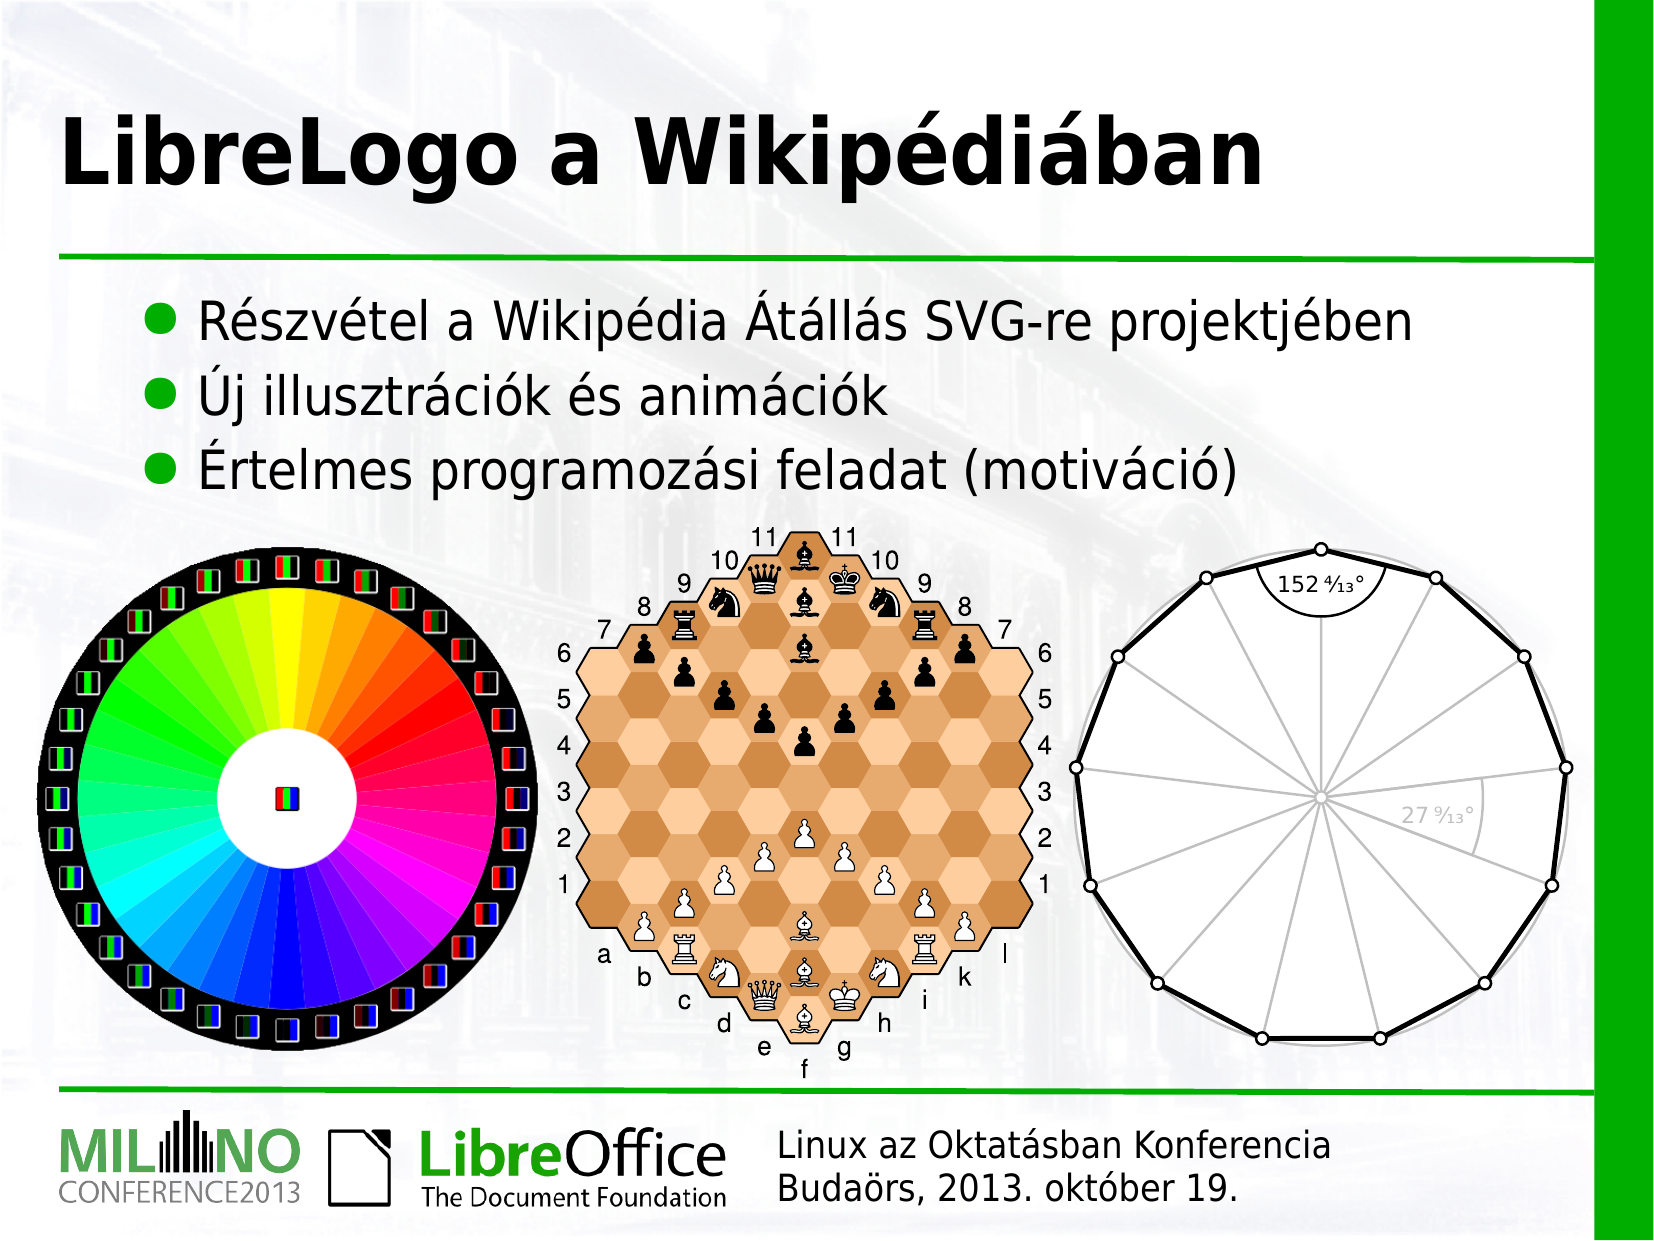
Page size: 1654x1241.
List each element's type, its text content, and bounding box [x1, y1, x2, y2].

picture [1, 0, 1594, 1241]
list Részvétel a Wikipédia Átállás SVG-re projektjében Új illusztrációk és animációk Értelmes programozási feladat (motiváció) [35, 290, 1524, 545]
title LibreLogo a Wikipédiában [59, 49, 1548, 257]
